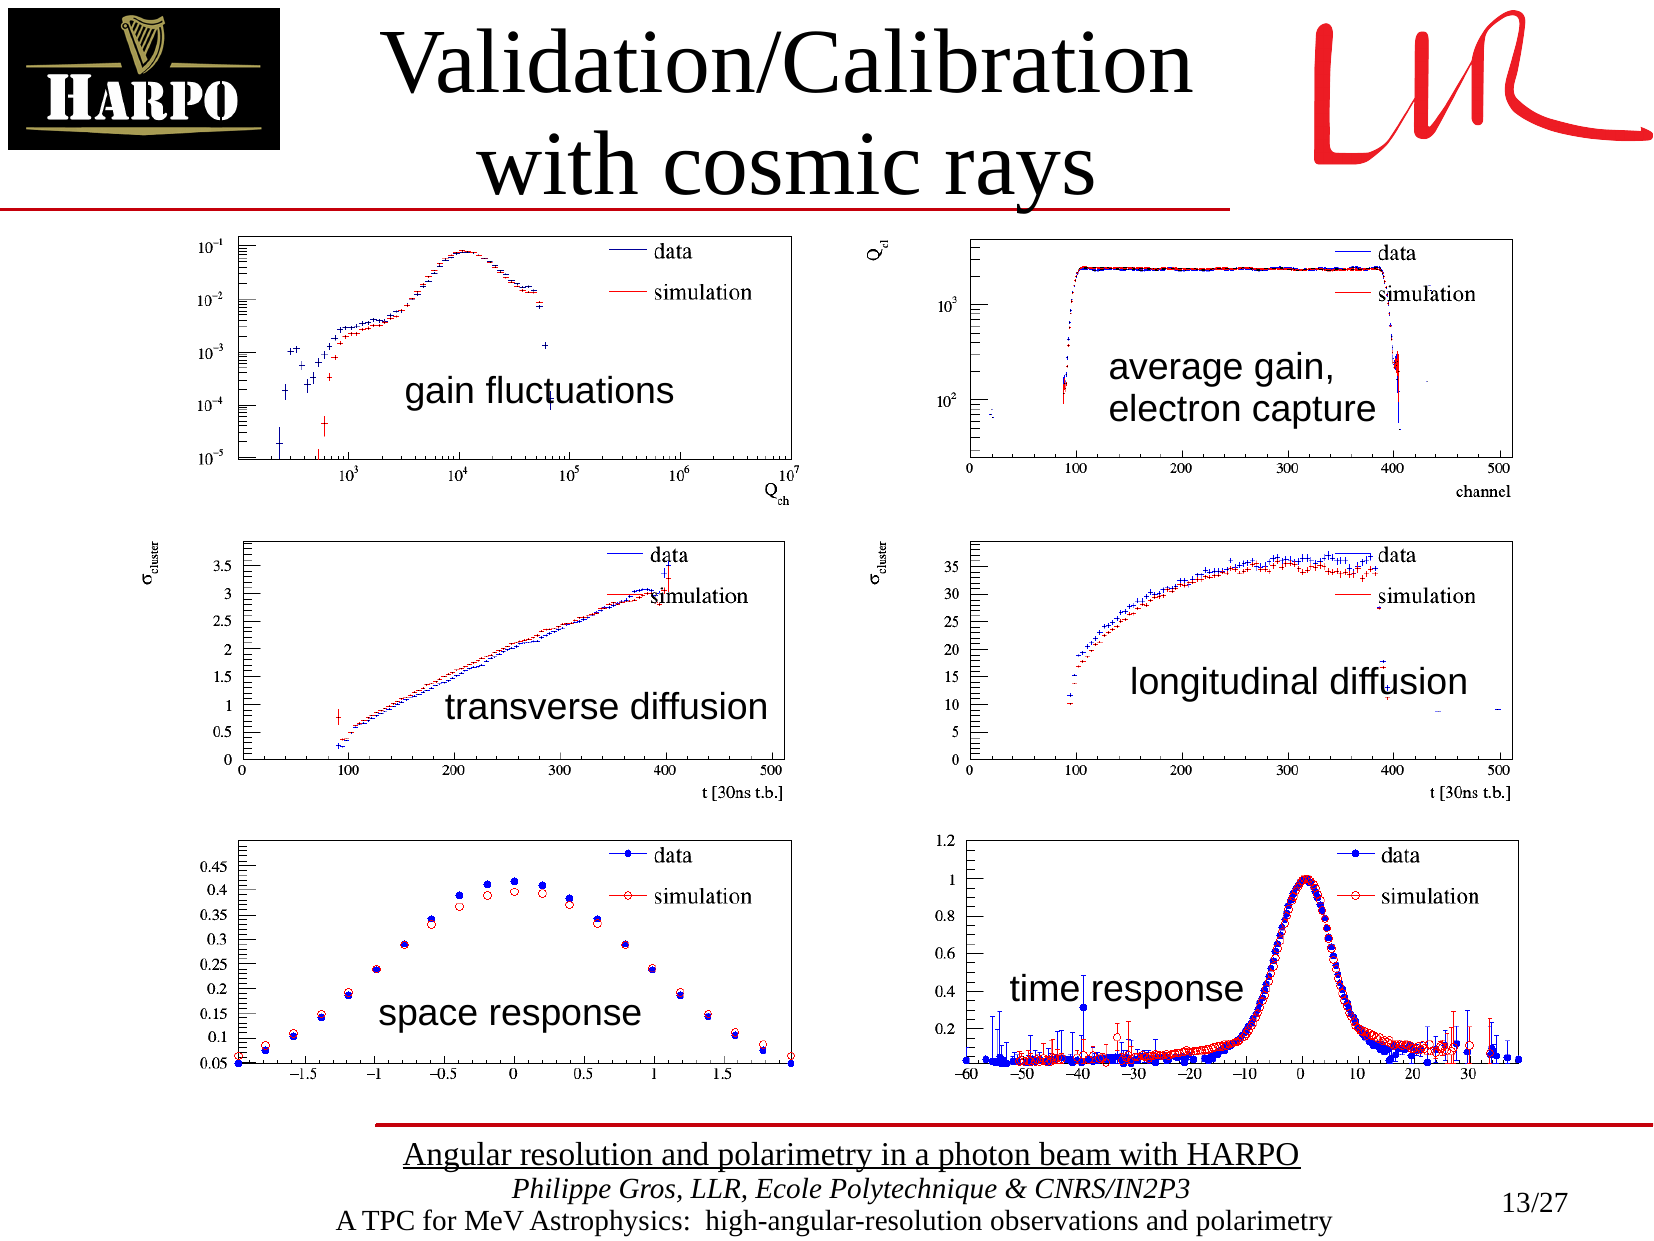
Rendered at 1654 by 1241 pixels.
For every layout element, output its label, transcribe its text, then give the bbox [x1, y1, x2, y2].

text_box transverse diffusion [430, 678, 784, 735]
text_box longitudinal diffusion [1115, 653, 1483, 711]
picture [1314, 10, 1653, 165]
picture [8, 8, 280, 150]
picture [83, 217, 1570, 1123]
text_box average gain, electron capture [1093, 337, 1392, 437]
title Validation/Calibration with cosmic rays [284, 10, 1290, 215]
text_box gain fluctuations [389, 362, 690, 420]
text_box space response [363, 984, 658, 1042]
text_box time response [994, 959, 1260, 1017]
